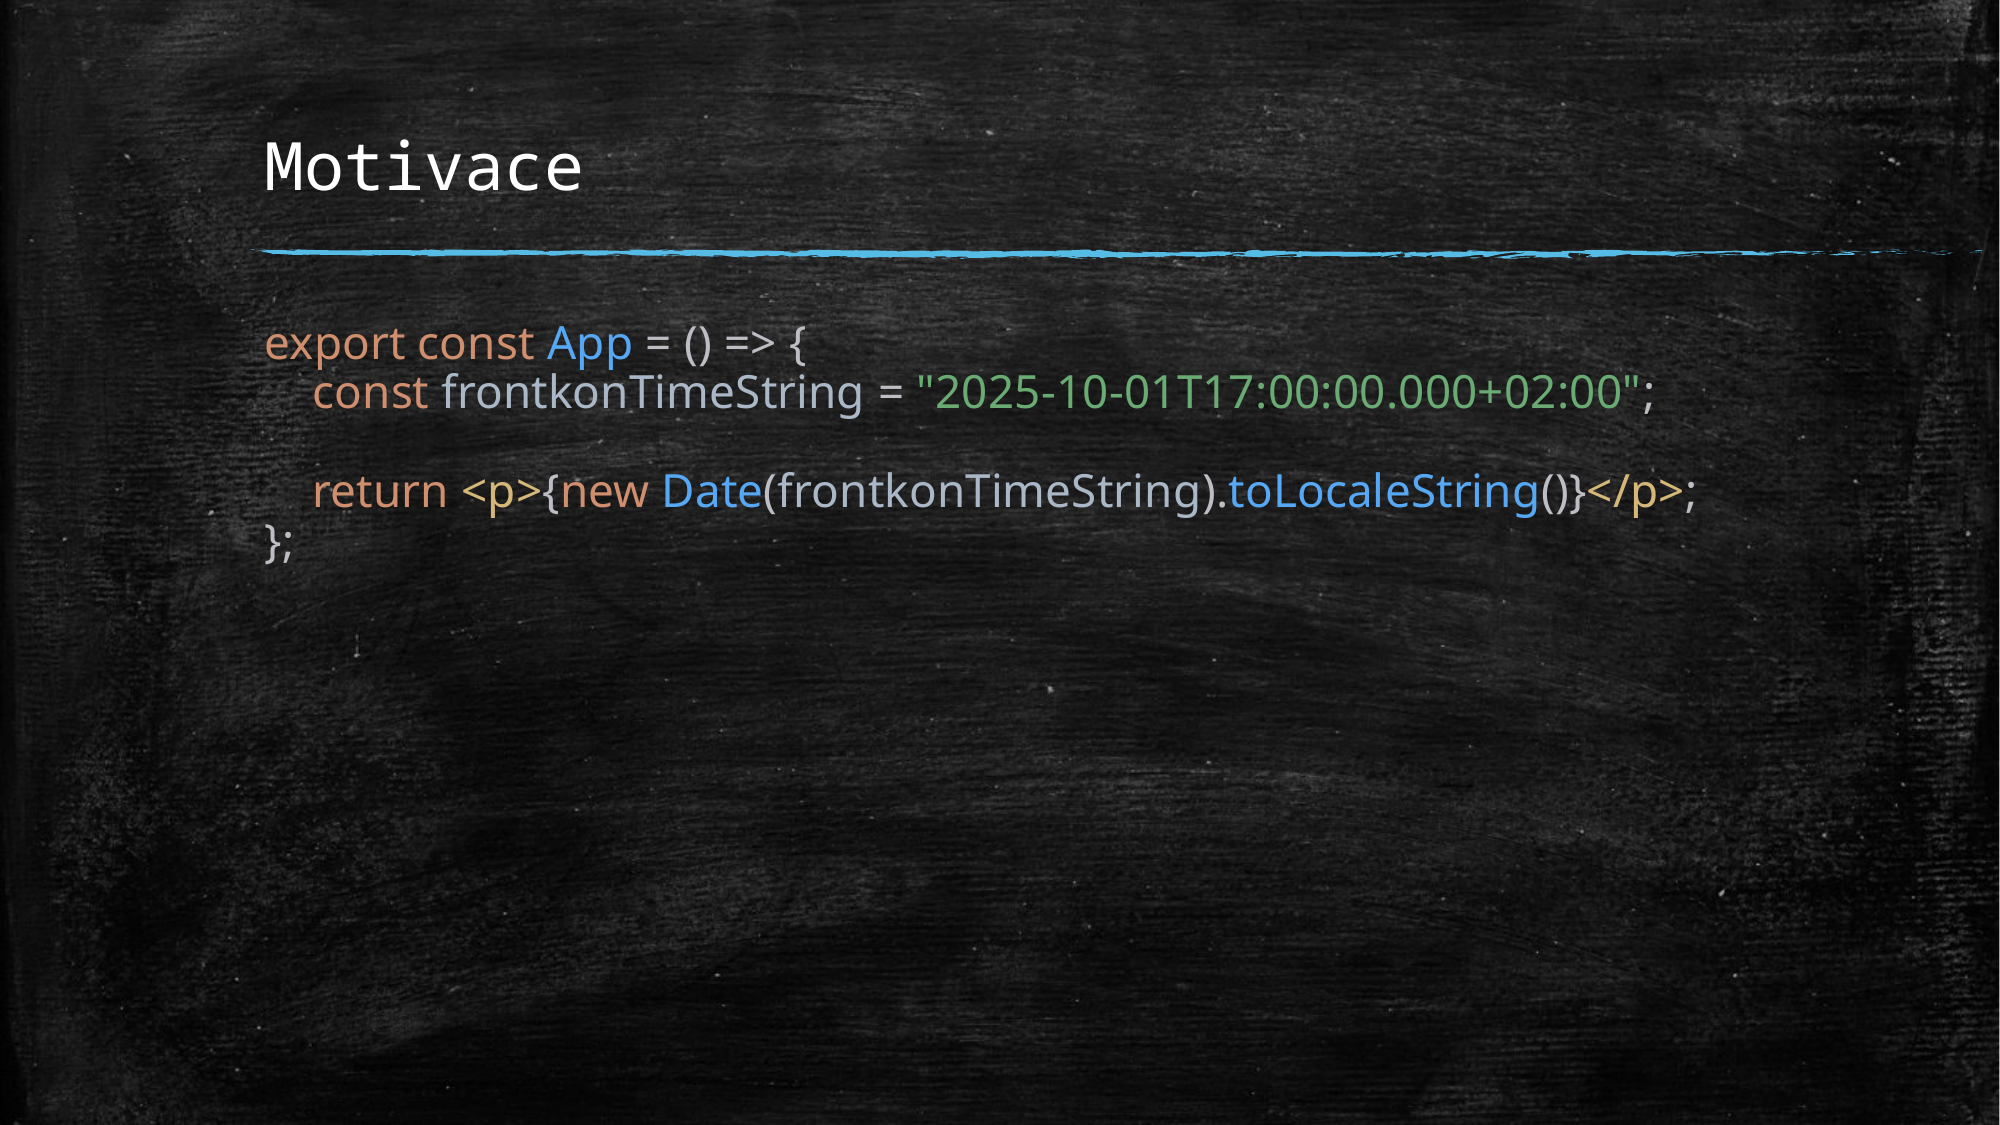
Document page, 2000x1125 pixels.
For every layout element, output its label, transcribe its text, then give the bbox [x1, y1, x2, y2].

title Motivace [249, 45, 1750, 213]
list export const App = () => { const frontkonTimeString = "2025-10-01T17:00:00.000+02:00"; return <p>{new Date(frontkonTimeString).toLocaleString()}</p>; }; [249, 312, 1750, 913]
picture [0, 0, 2000, 1125]
